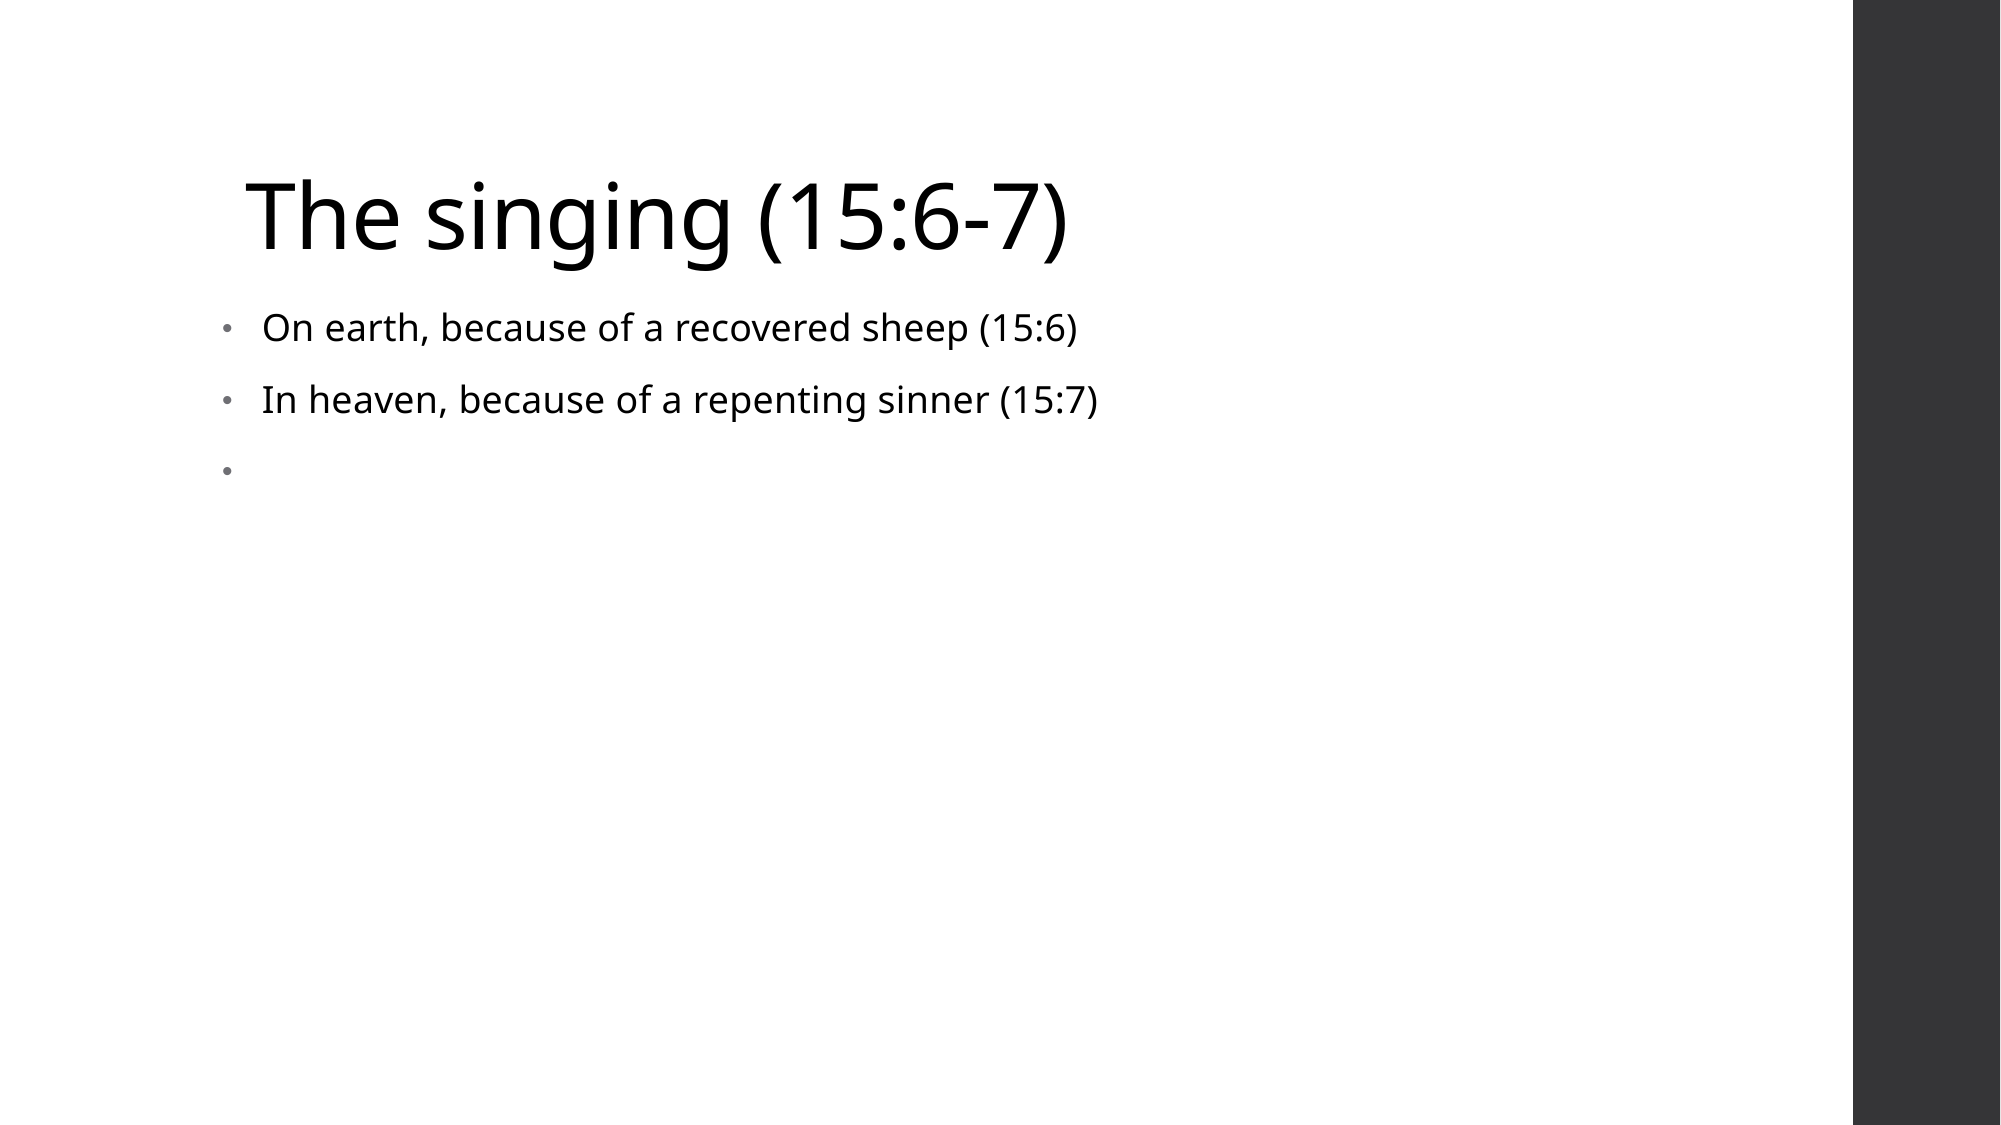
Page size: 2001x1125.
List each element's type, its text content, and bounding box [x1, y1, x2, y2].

list On earth, because of a recovered sheep (15:6) In heaven, because of a repenting sinner (15:7) [206, 299, 1617, 1014]
title The singing (15:6-7) [206, 60, 1797, 278]
